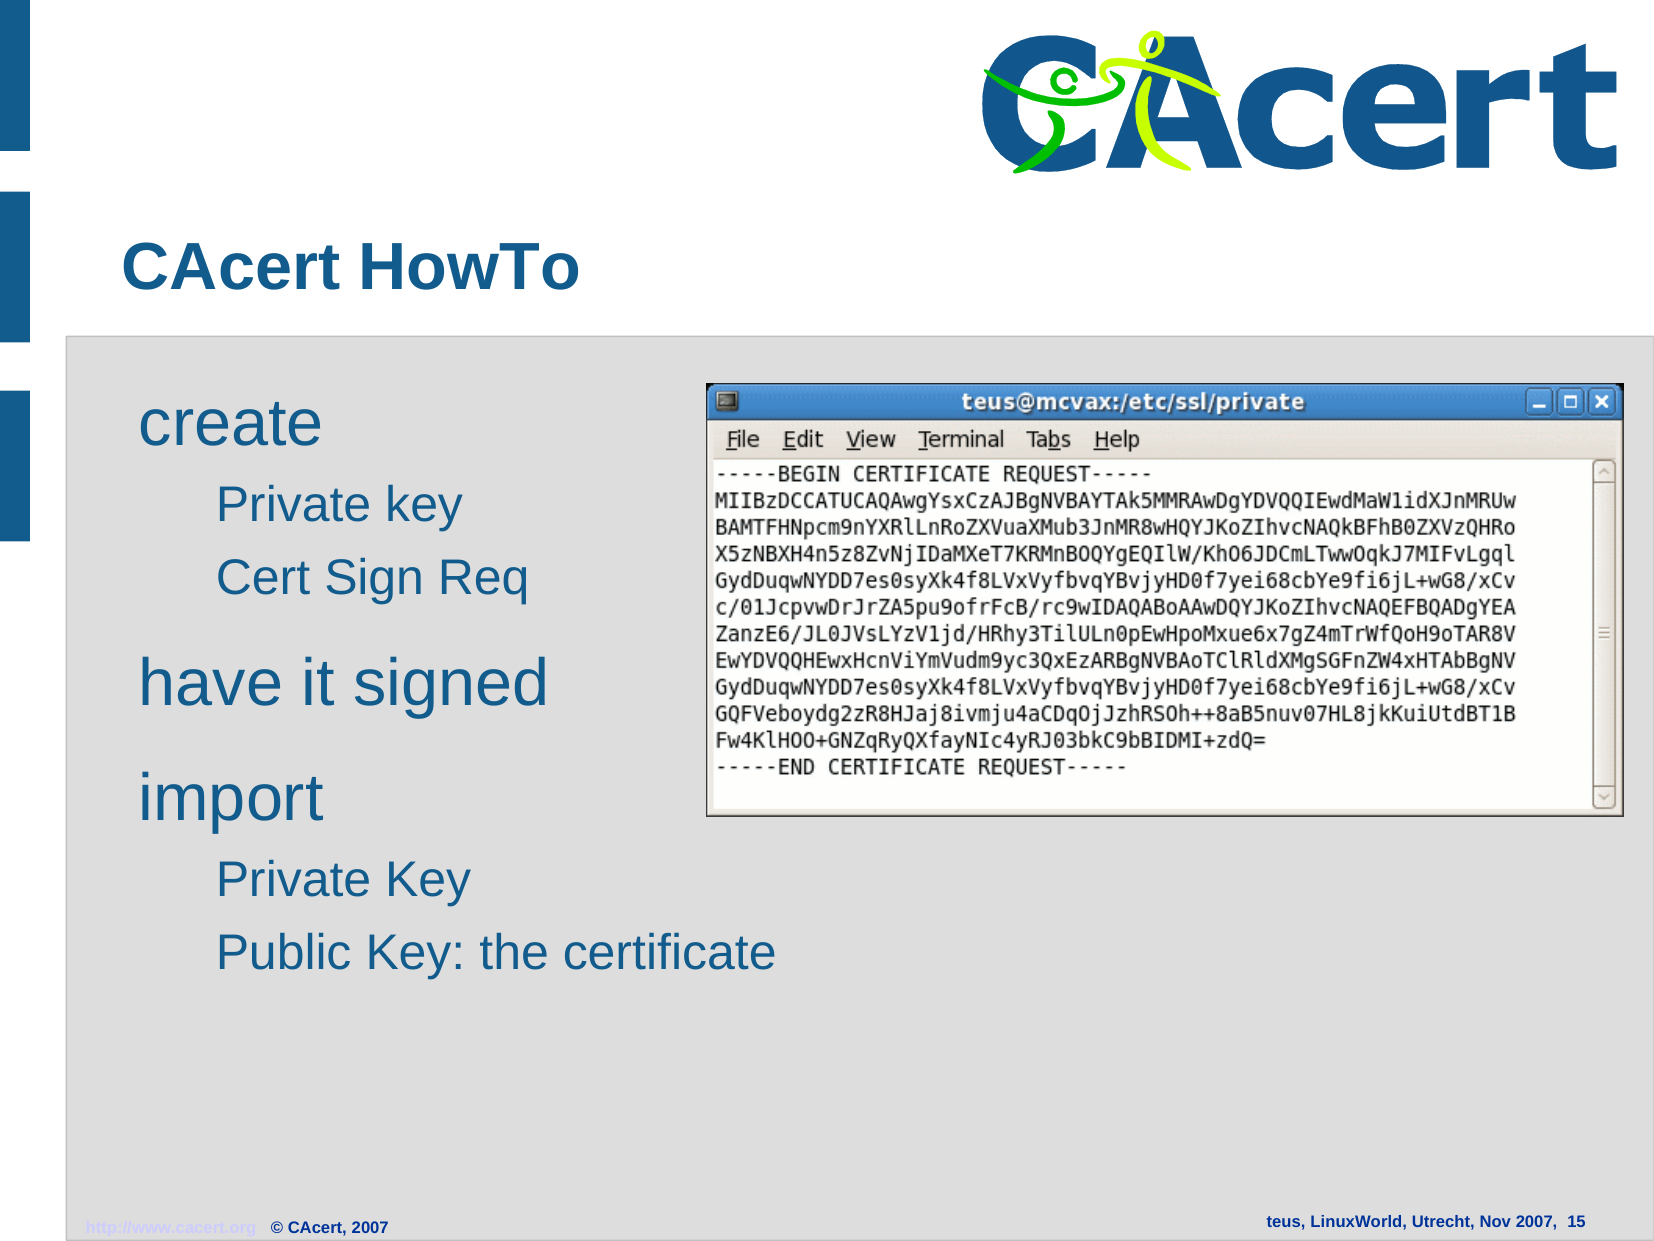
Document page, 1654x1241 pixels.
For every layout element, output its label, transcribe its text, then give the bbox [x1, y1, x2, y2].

list create Private key Cert Sign Req have it signed import Private Key Public Key: the certificate [121, 344, 1534, 1146]
picture [706, 383, 1624, 817]
title CAcert HowTo [121, 184, 1534, 309]
